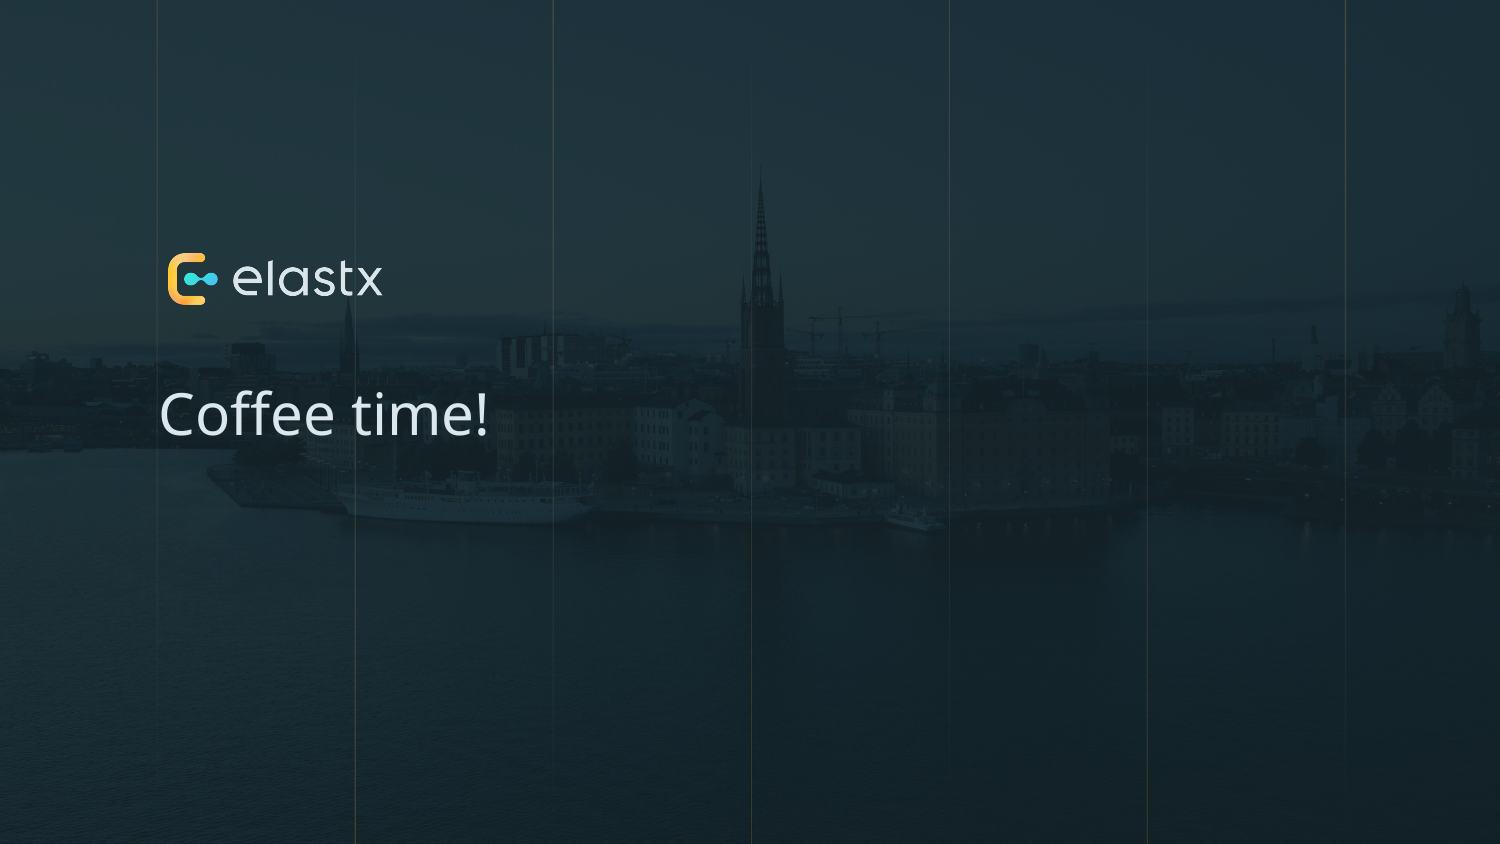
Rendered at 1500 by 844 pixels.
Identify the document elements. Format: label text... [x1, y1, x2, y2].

picture [0, 0, 1500, 844]
text_box Coffee time! [143, 361, 1211, 591]
